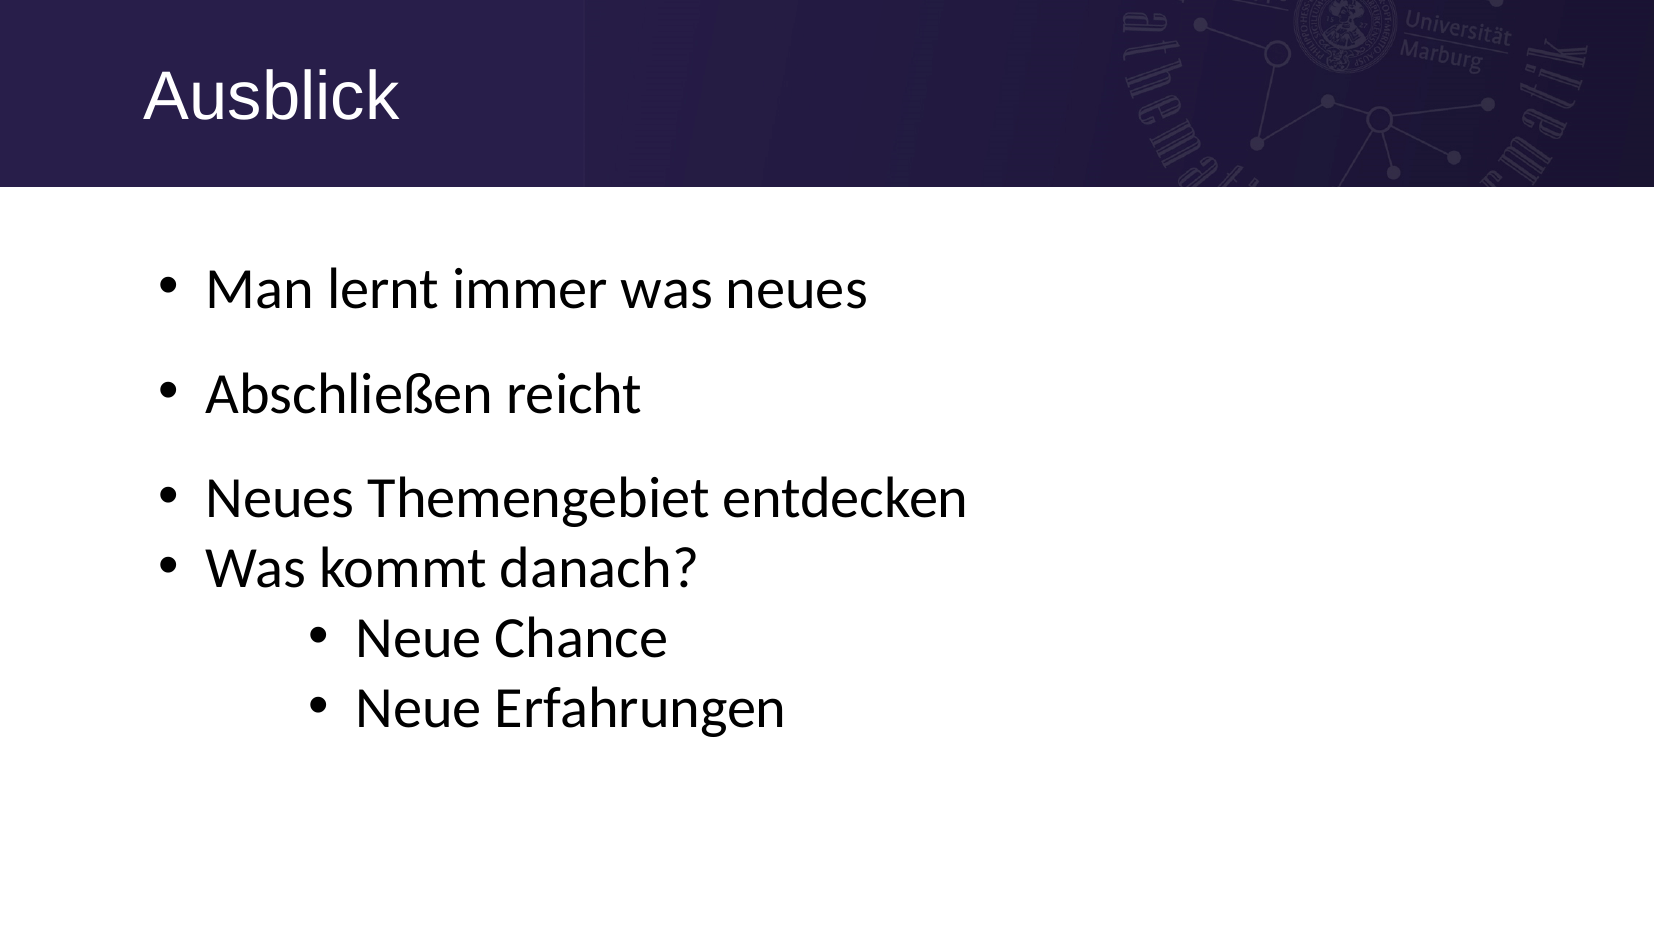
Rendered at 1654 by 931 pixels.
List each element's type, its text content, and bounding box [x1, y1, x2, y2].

picture [0, 0, 1654, 187]
text_box Ausblick [143, 14, 1260, 170]
text_box Man lernt immer was neues Abschließen reicht Neues Themengebiet entdecken Was kommt danach? Neue Chance Neue Erfahrungen [143, 207, 1570, 799]
